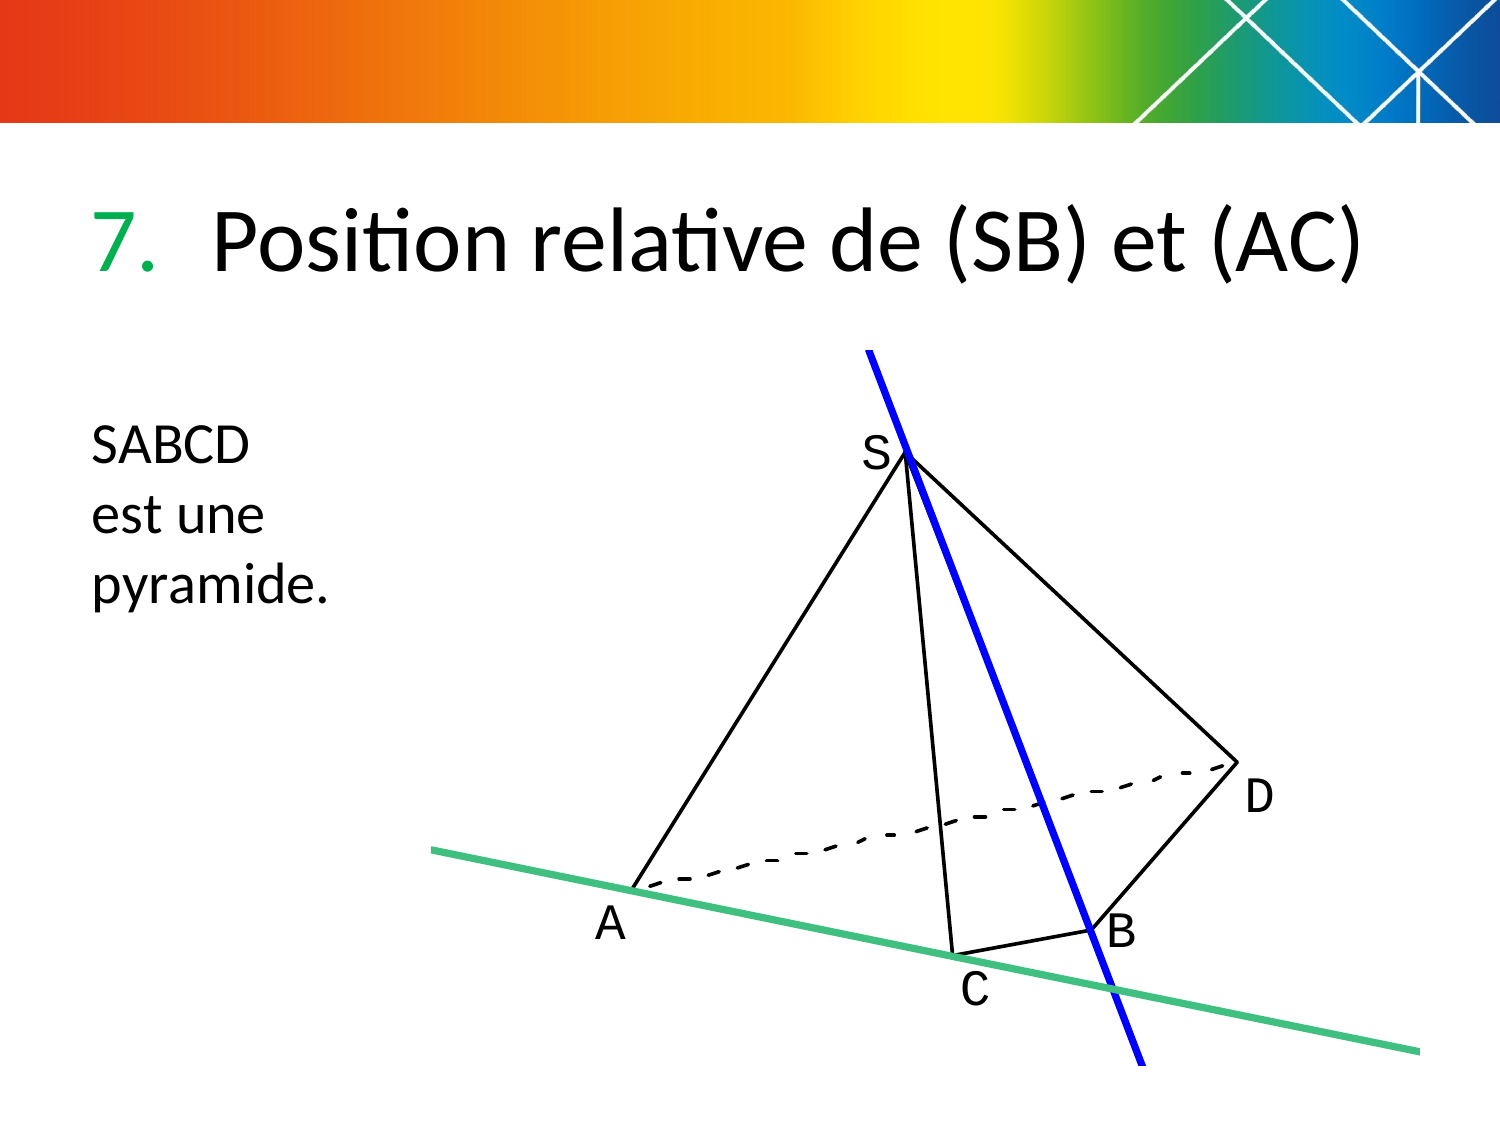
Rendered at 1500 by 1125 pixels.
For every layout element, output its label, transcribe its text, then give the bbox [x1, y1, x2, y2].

picture [0, 0, 1359, 123]
text_box SABCD est une pyramide. [76, 397, 479, 623]
picture [430, 350, 1420, 1066]
picture [1340, 0, 1500, 123]
title Position relative de (SB) et (AC) [75, 163, 1500, 305]
